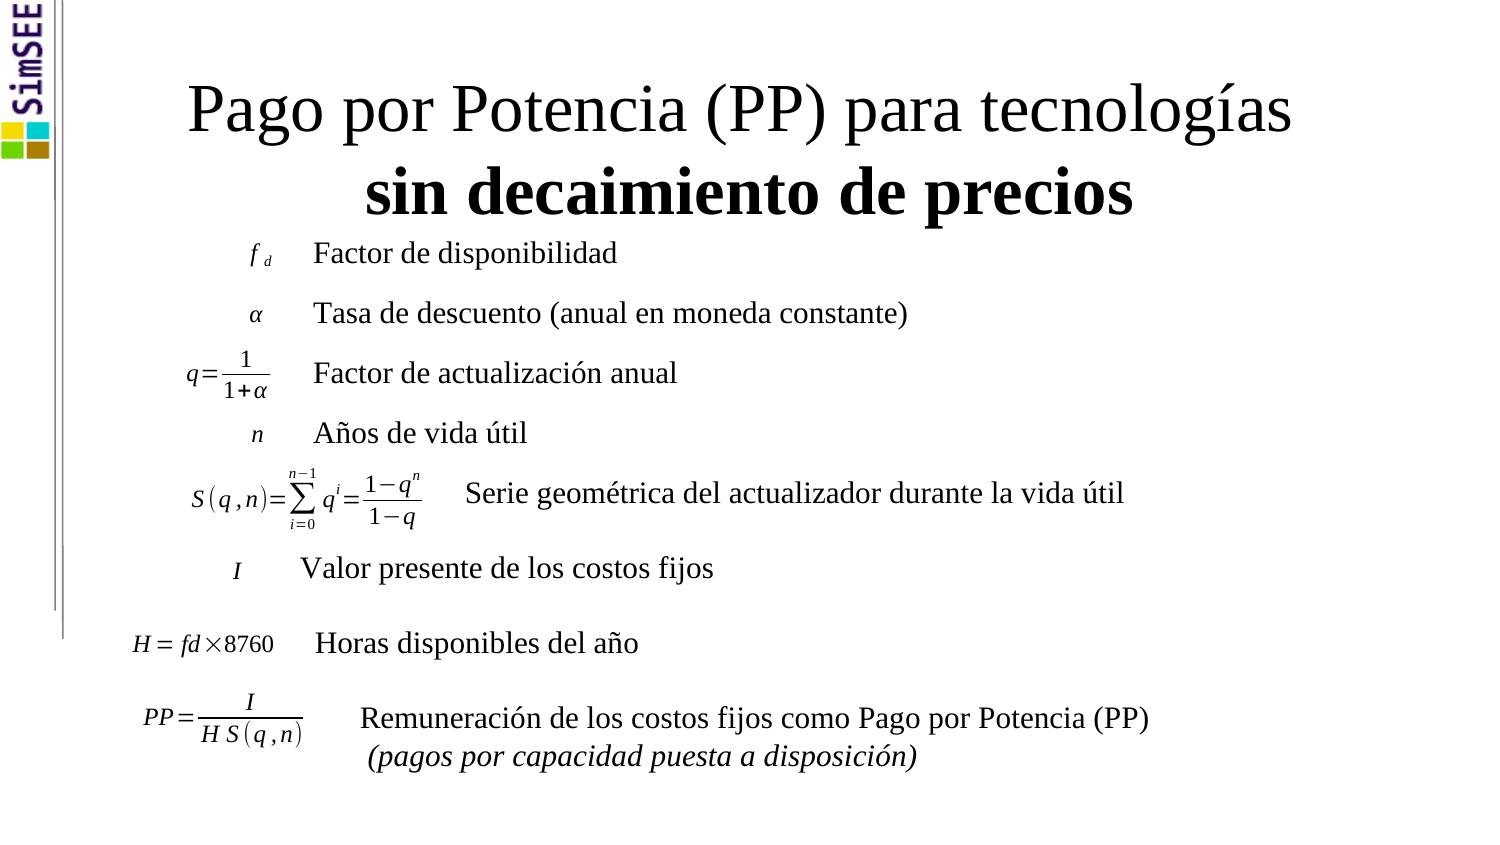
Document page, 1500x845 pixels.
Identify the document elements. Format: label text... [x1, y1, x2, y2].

text_box Factor de disponibilidad [298, 225, 674, 278]
chart [240, 420, 275, 448]
text_box Serie geométrica del actualizador durante la vida útil [450, 465, 1201, 518]
chart [130, 688, 316, 751]
chart [180, 465, 434, 533]
chart [238, 300, 275, 328]
text_box Remuneración de los costos fijos como Pago por Potencia (PP) (pagos por capacidad puesta a disposición) [345, 690, 1336, 818]
chart [120, 630, 286, 658]
chart [175, 345, 282, 405]
picture [0, 3, 52, 116]
picture [0, 121, 51, 160]
chart [234, 238, 284, 271]
title Pago por Potencia (PP) para tecnologías sin decaimiento de precios [112, 55, 1388, 236]
text_box Horas disponibles del año [300, 615, 946, 676]
text_box Factor de actualización anual [298, 345, 944, 405]
chart [220, 557, 256, 586]
text_box Años de vida útil [298, 405, 944, 466]
text_box Tasa de descuento (anual en moneda constante) [298, 285, 944, 345]
text_box Valor presente de los costos fijos [285, 540, 931, 601]
